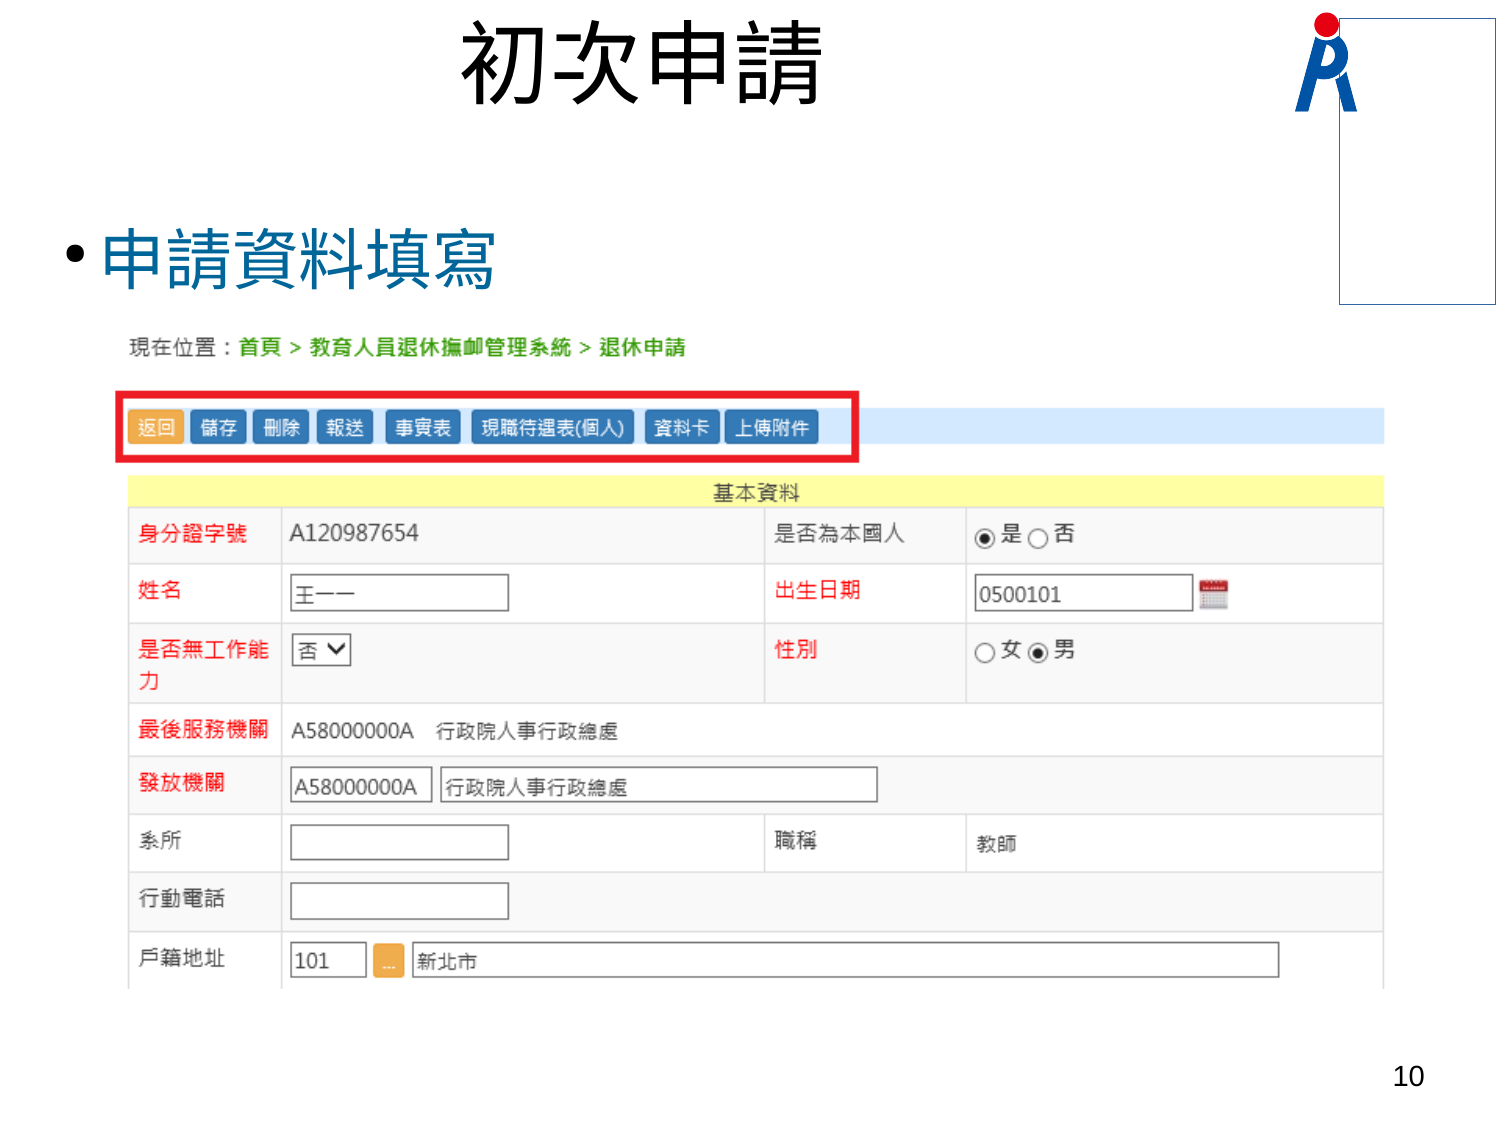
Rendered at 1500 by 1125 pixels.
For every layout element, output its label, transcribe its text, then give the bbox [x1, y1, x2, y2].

title 初次申請 [59, 2, 1225, 113]
slide_number 10 [1074, 1059, 1425, 1110]
picture [114, 330, 1386, 989]
list 申請資料填寫 [63, 206, 1414, 950]
picture [1278, 0, 1374, 128]
